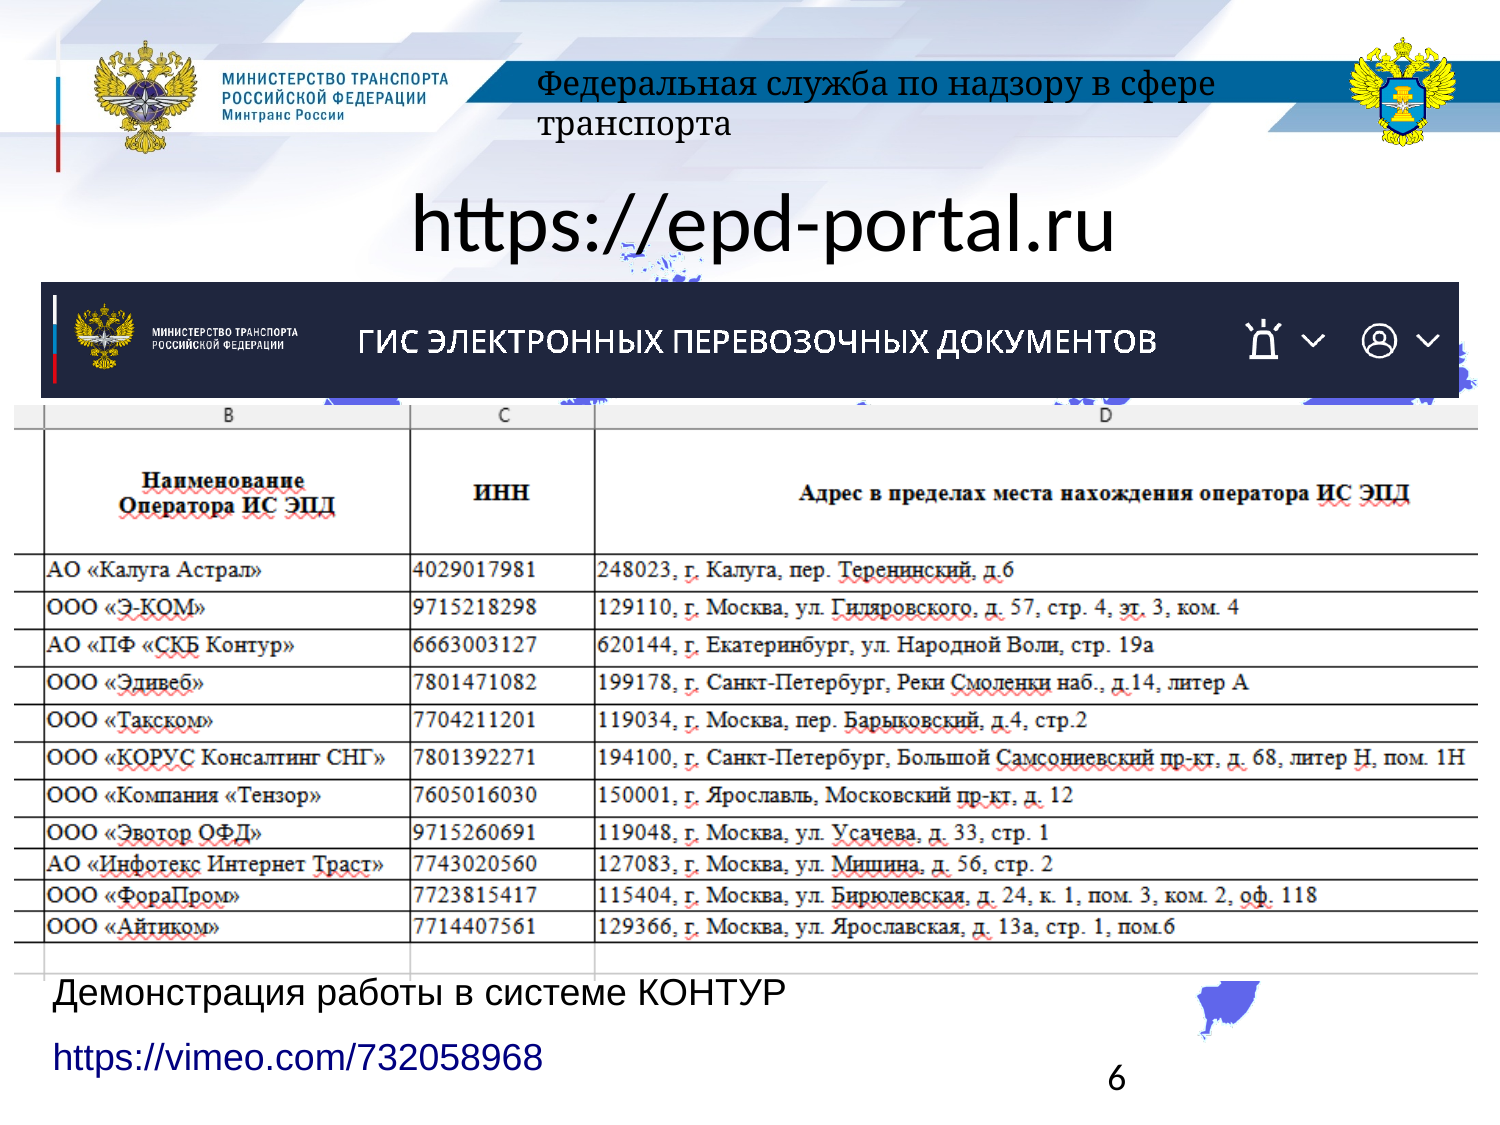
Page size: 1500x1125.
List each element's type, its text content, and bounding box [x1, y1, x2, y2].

text_box https://epd-portal.ru [395, 160, 1133, 276]
text_box Федеральная служба по надзору в сфере транспорта [522, 54, 1350, 150]
picture [0, 0, 1500, 1125]
text_box Демонстрация работы в системе КОНТУР https://vimeo.com/732058968 [37, 964, 1465, 1125]
